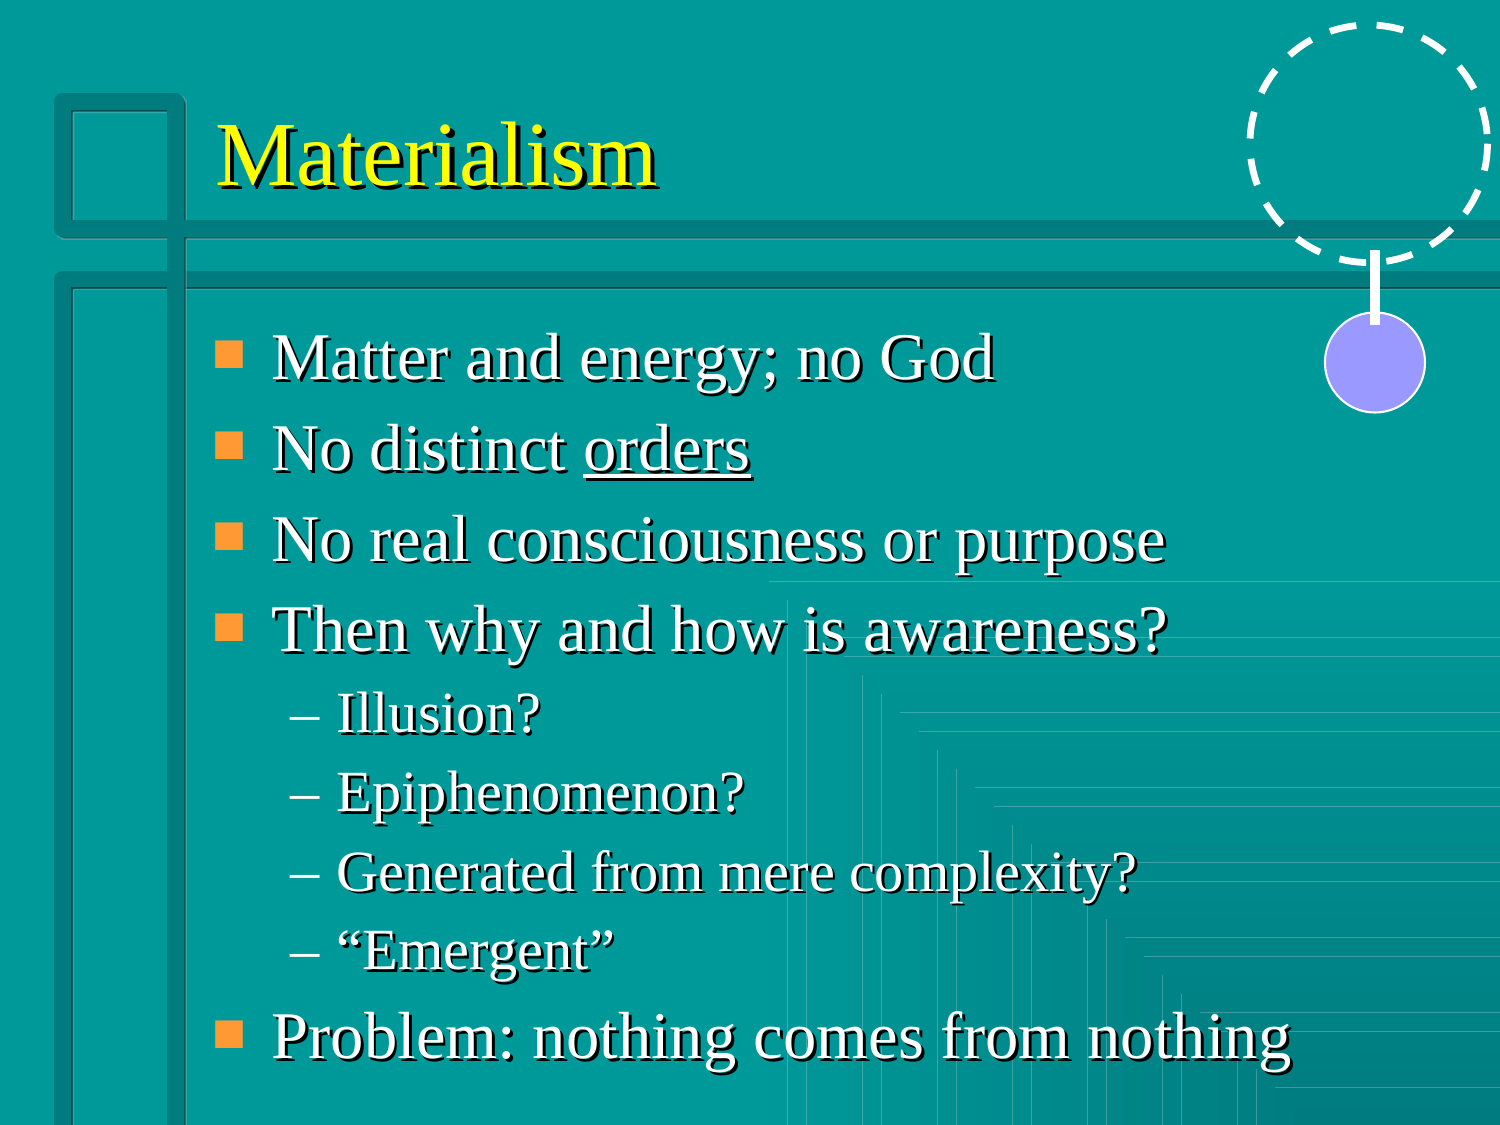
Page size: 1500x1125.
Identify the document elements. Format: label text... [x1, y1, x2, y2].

list Matter and energy; no God No distinct orders No real consciousness or purpose Then why and how is awareness? Illusion? Epiphenomenon? Generated from mere complexity? “Emergent” Problem: nothing comes from nothing [200, 312, 1476, 1081]
title Materialism [200, 34, 1476, 213]
